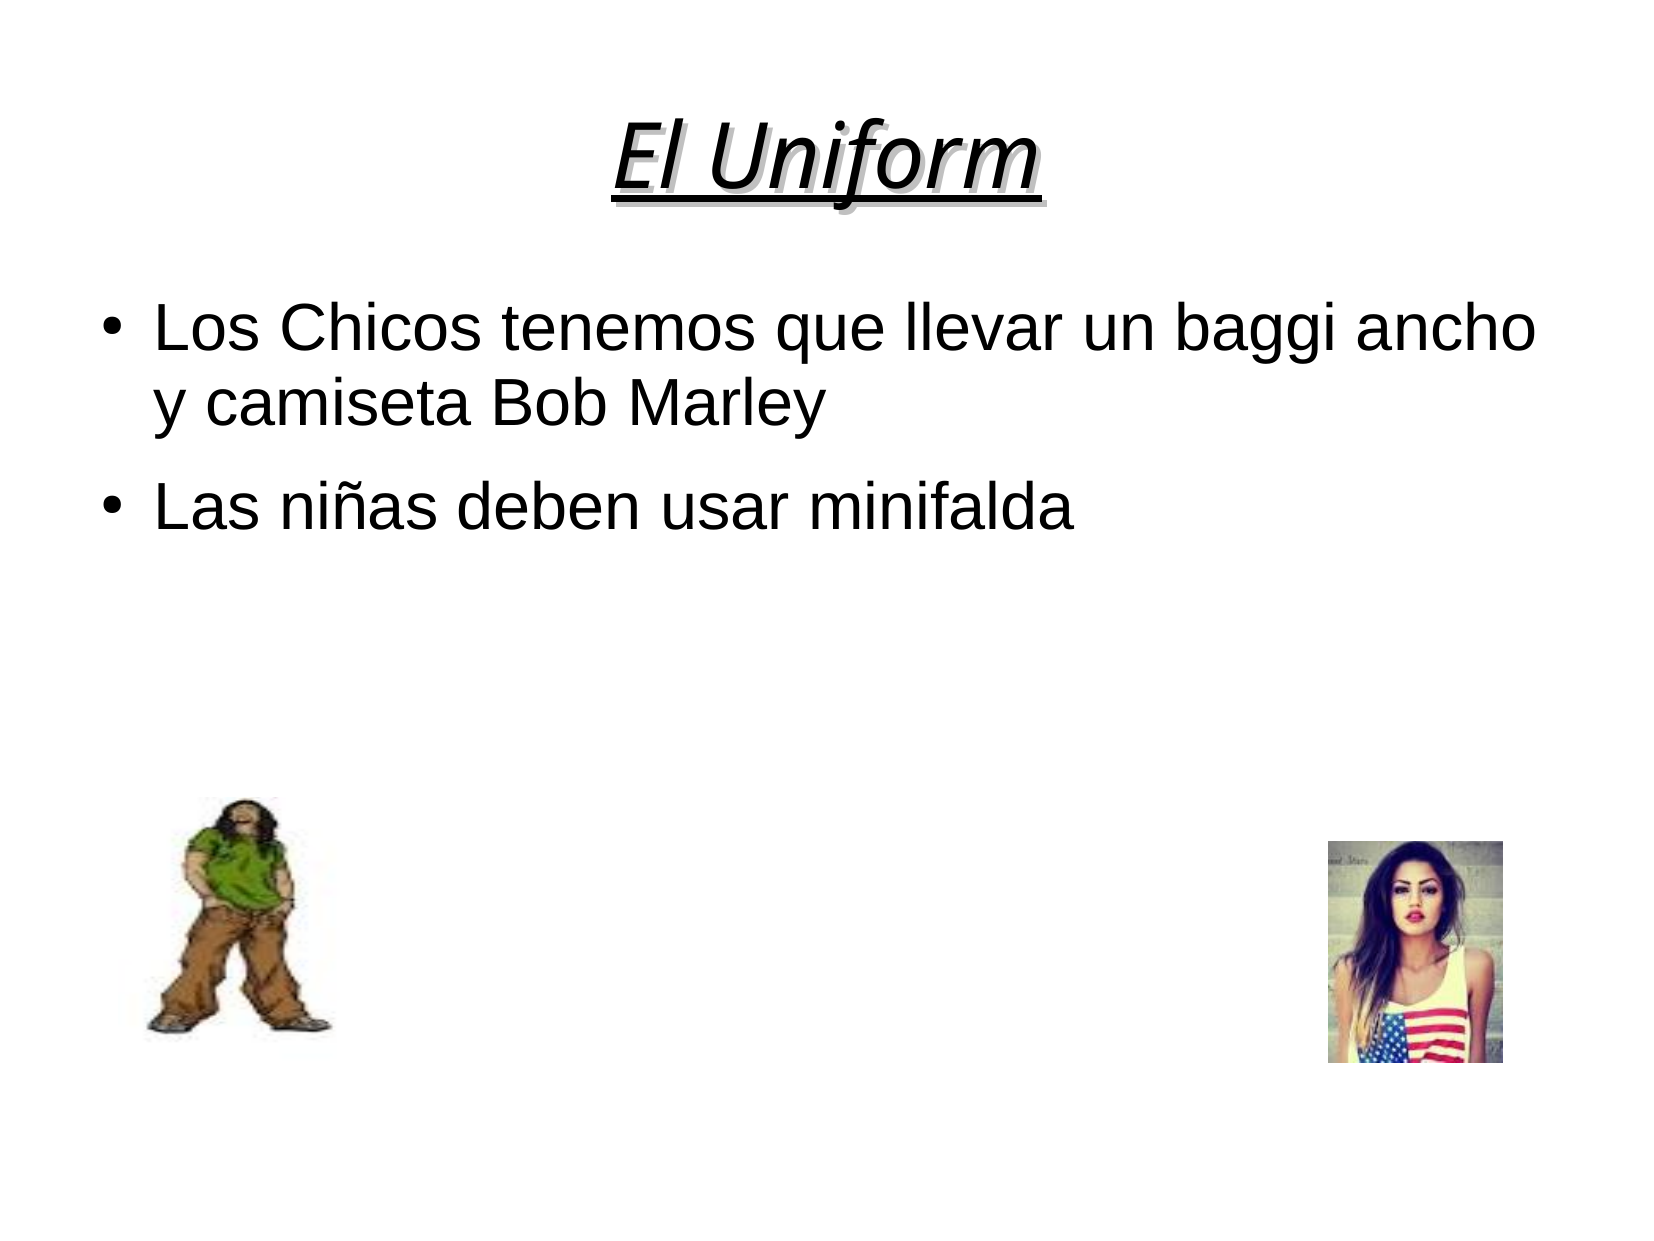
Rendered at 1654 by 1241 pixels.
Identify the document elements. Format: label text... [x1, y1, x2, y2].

list Los Chicos tenemos que llevar un baggi ancho y camiseta Bob Marley Las niñas deben usar minifalda [82, 290, 1571, 1109]
title El Uniform [82, 49, 1571, 257]
picture [1328, 841, 1503, 1063]
picture [118, 797, 384, 1063]
